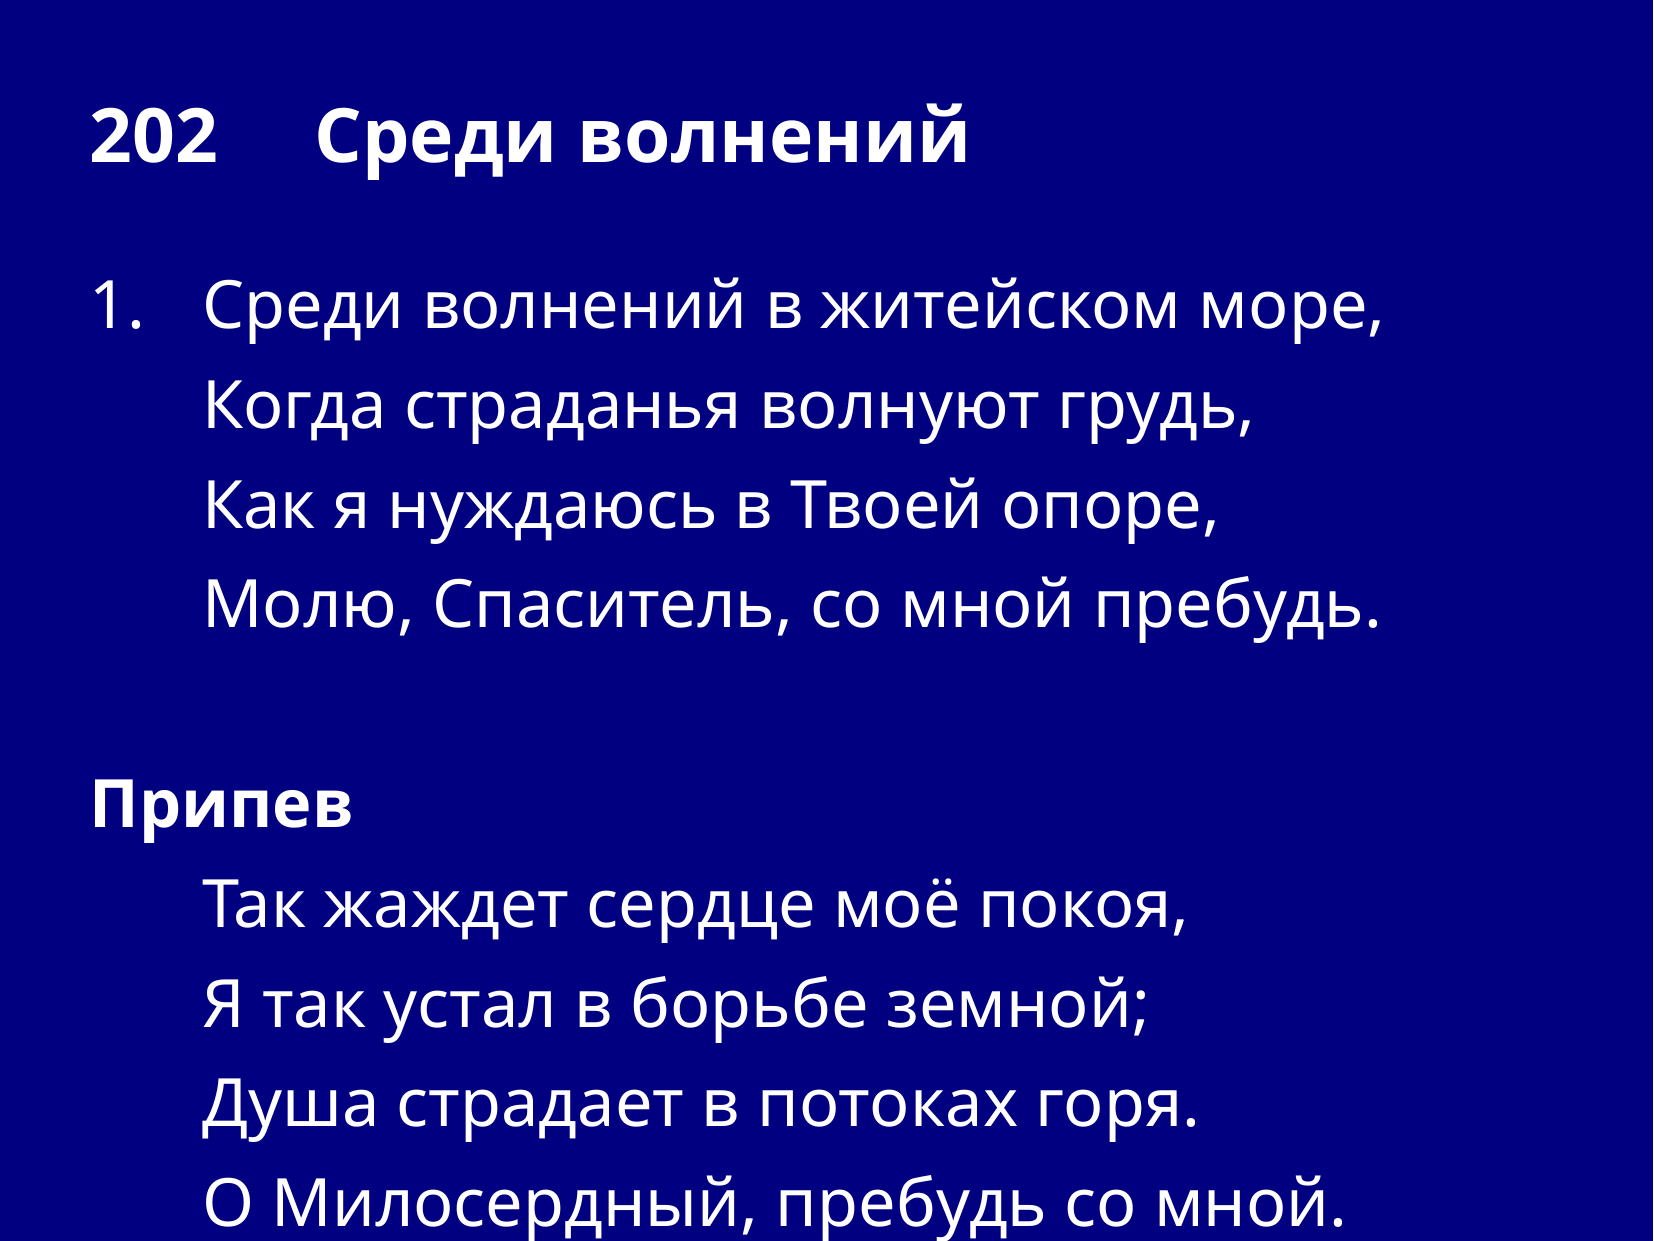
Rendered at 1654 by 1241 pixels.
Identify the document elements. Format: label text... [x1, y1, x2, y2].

text_box 1. Среди волнений в житейском море, Когда страданья волнуют грудь, Как я нуждаюсь в Твоей опоре, Молю, Спаситель, со мной пребудь. Припев Так жаждет сердце моё покоя, Я так устал в борьбе земной; Душа страдает в потоках горя. О Милосердный, пребудь со мной. [75, 188, 1576, 1163]
text_box 202 Среди волнений [75, 75, 1576, 188]
